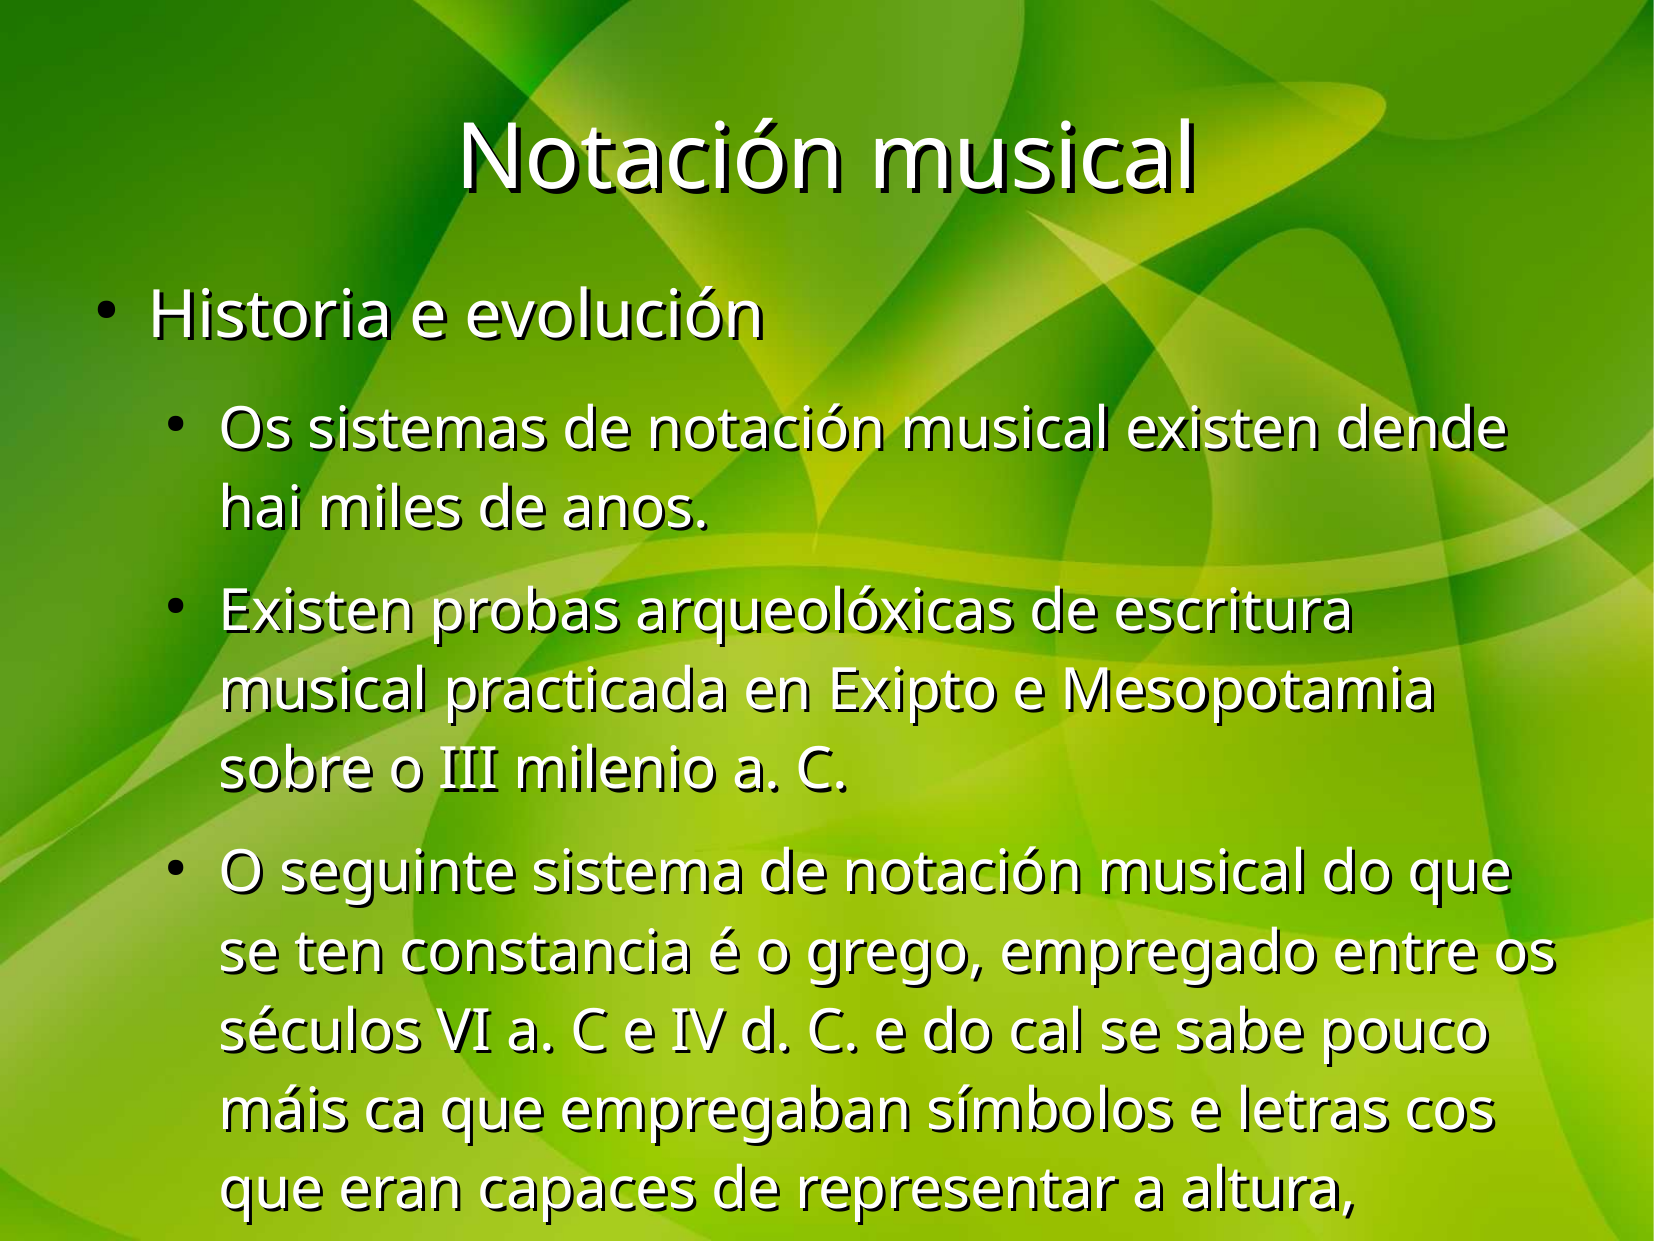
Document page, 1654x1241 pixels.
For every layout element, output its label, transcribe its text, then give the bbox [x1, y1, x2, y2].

list Historia e evolución Os sistemas de notación musical existen dende hai miles de anos. Existen probas arqueolóxicas de escritura musical practicada en Exipto e Mesopotamia sobre o III milenio a. C. O seguinte sistema de notación musical do que se ten constancia é o grego, empregado entre os séculos VI a. C e IV d. C. e do cal se sabe pouco máis ca que empregaban símbolos e letras cos que eran capaces de representar a altura, duración e harmonía das súas composicións. [76, 265, 1565, 1234]
title Notación musical [82, 49, 1571, 257]
picture [0, 0, 1654, 1241]
